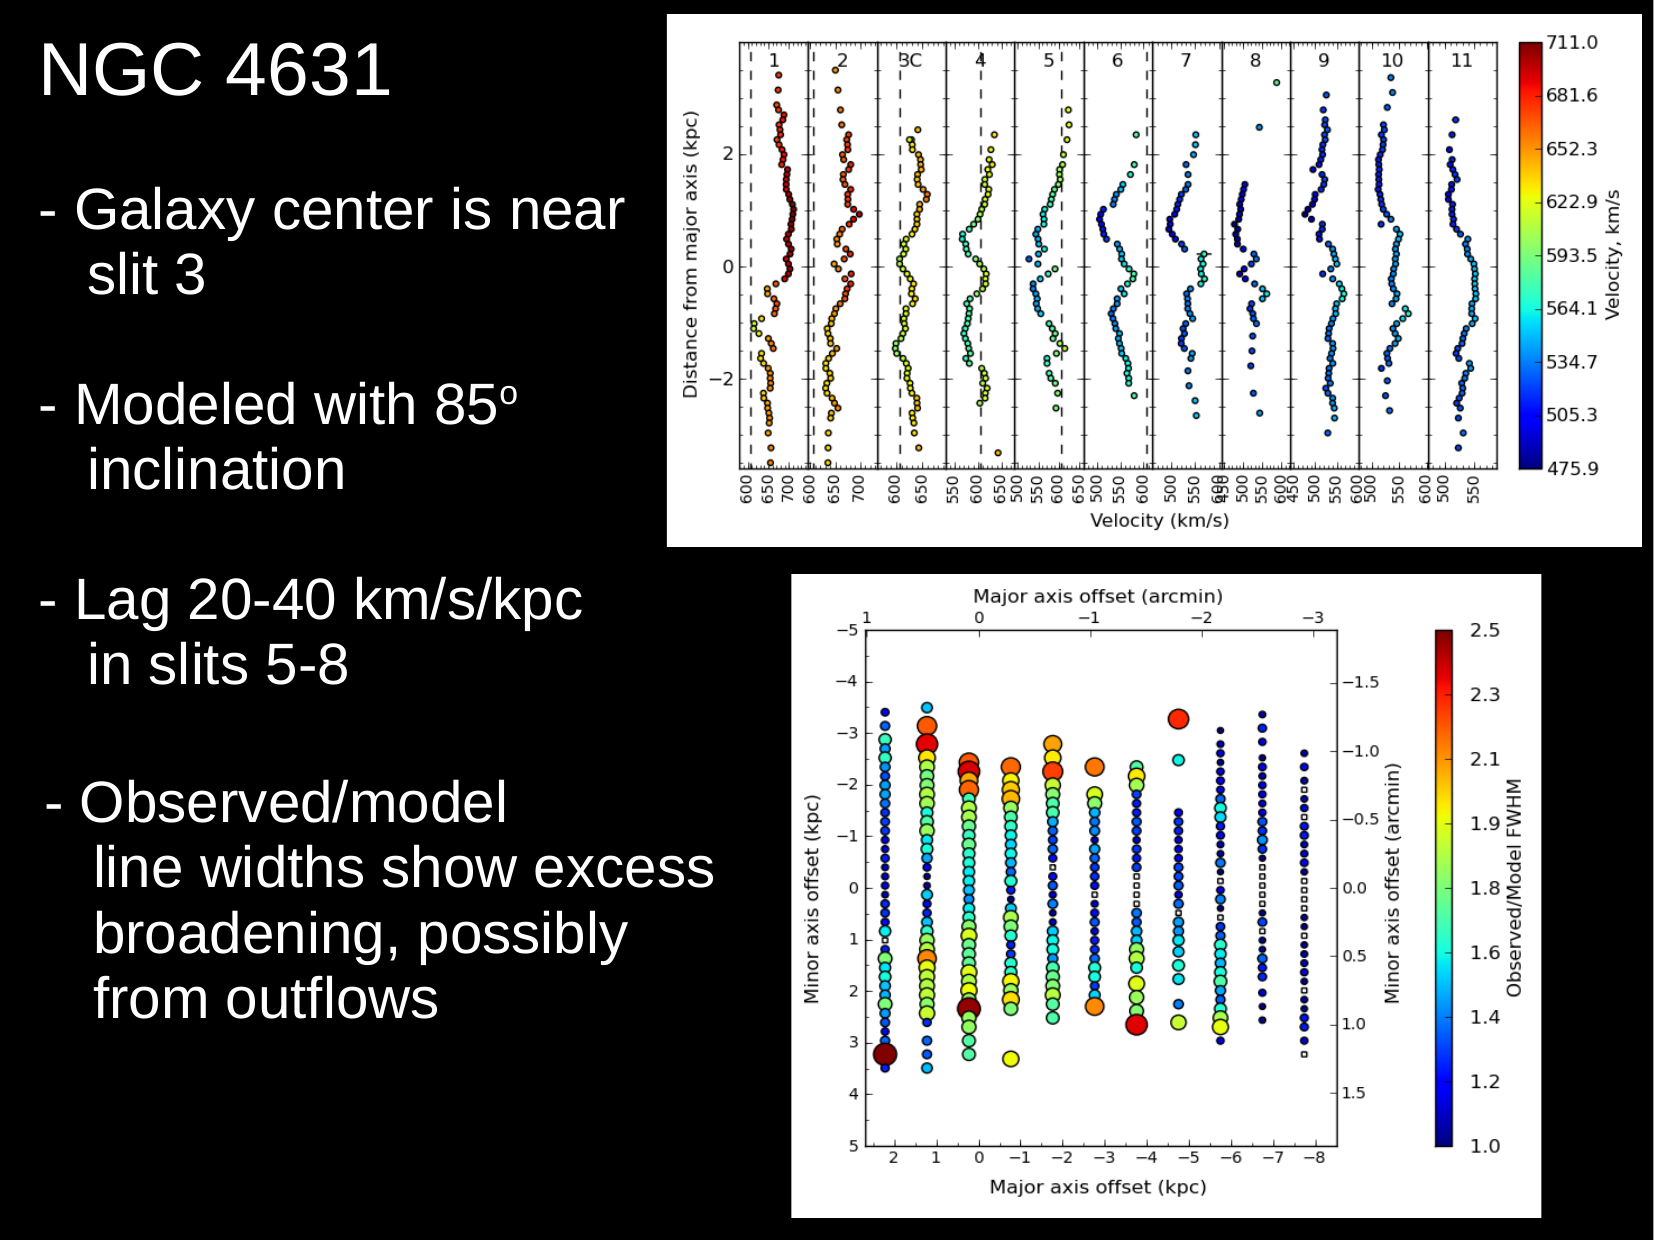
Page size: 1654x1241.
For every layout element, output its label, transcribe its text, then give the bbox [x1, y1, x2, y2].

picture [666, 14, 1642, 547]
text_box NGC 4631 - Galaxy center is near slit 3 - Modeled with 85o inclination - Lag 20-40 km/s/kpc in slits 5-8 [23, 20, 646, 707]
text_box - Observed/model line widths show excess broadening, possibly from outflows [29, 762, 758, 1103]
picture [791, 574, 1542, 1218]
